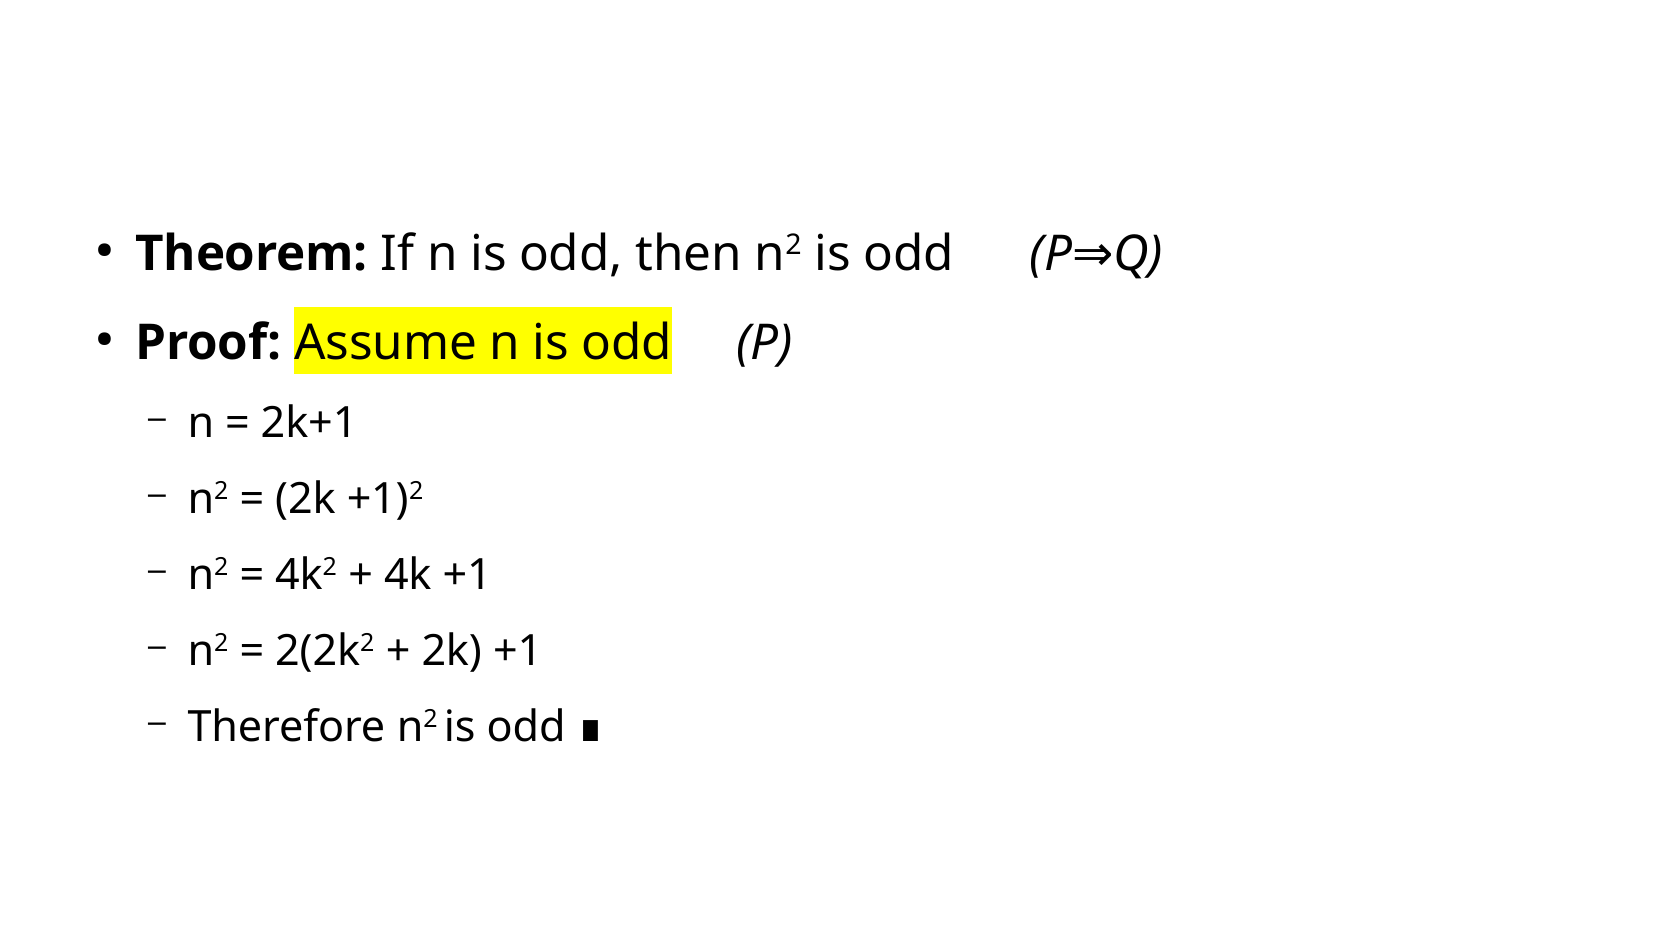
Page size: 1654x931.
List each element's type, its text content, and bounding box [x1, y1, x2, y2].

list Theorem: If n is odd, then n2 is odd (P⇒Q) Proof: Assume n is odd (P) n = 2k+1 n2 = (2k +1)2 n2 = 4k2 + 4k +1 n2 = 2(2k2 + 2k) +1 Therefore n2 is odd ∎ [82, 217, 1571, 758]
